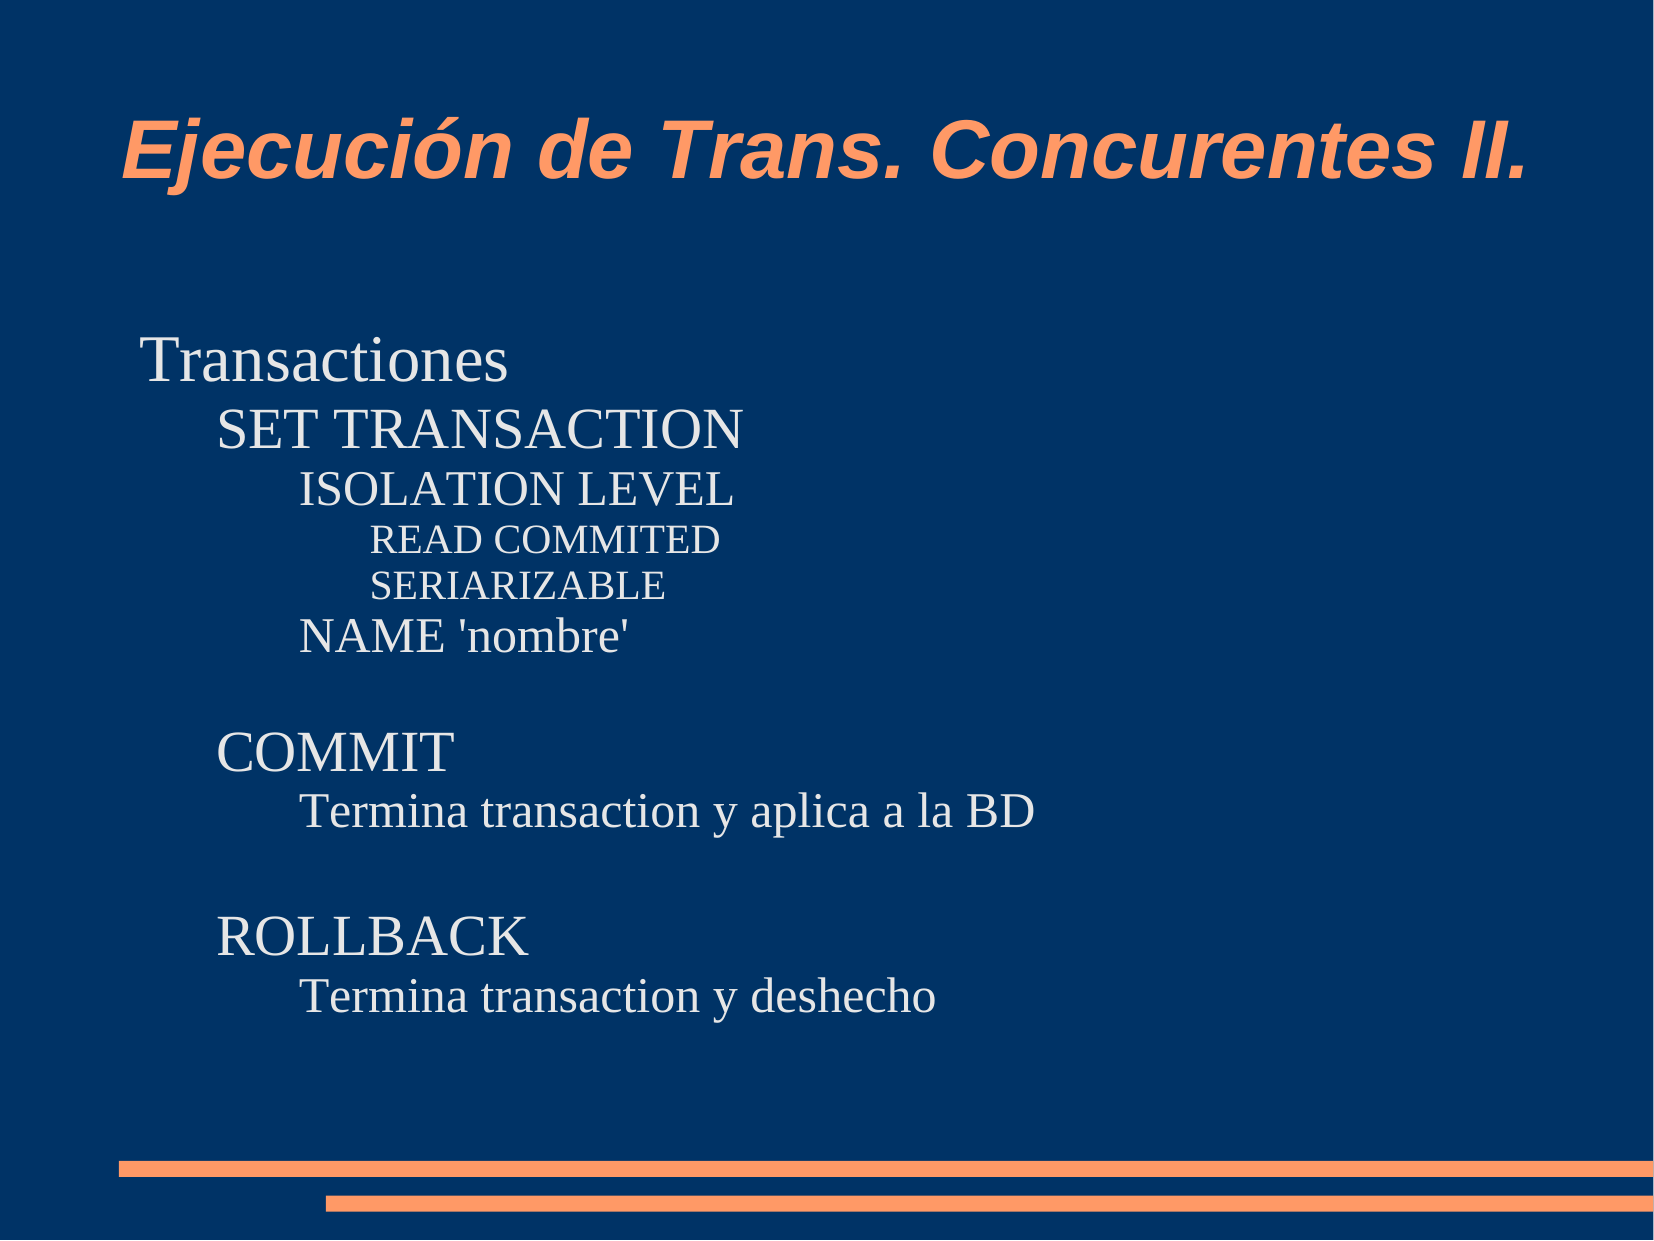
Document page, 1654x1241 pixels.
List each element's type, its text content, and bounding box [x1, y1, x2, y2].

list Transactiones SET TRANSACTION ISOLATION LEVEL READ COMMITED SERIARIZABLE NAME 'nombre' COMMIT Termina transaction y aplica a la BD ROLLBACK Termina transaction y deshecho [121, 322, 1561, 1118]
title Ejecución de Trans. Concurentes II. [121, 53, 1534, 247]
